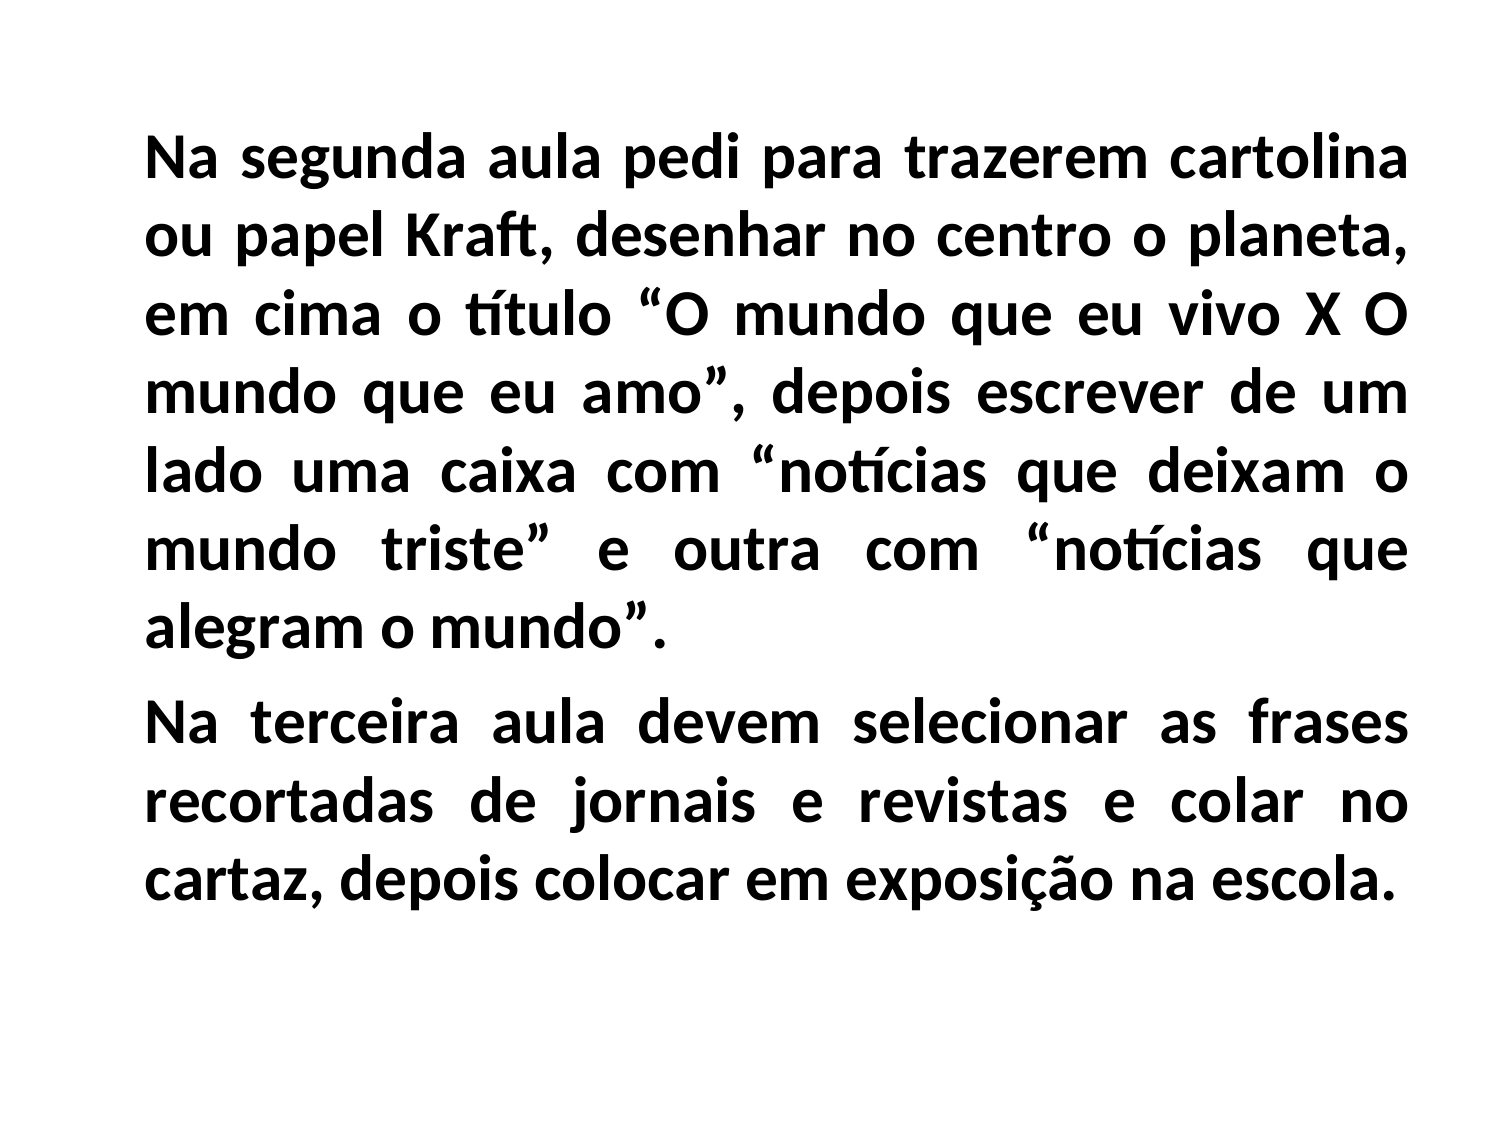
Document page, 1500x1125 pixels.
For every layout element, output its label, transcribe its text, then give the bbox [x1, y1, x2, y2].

list Na segunda aula pedi para trazerem cartolina ou papel Kraft, desenhar no centro o planeta, em cima o título “O mundo que eu vivo X O mundo que eu amo”, depois escrever de um lado uma caixa com “notícias que deixam o mundo triste” e outra com “notícias que alegram o mundo”. Na terceira aula devem selecionar as frases recortadas de jornais e revistas e colar no cartaz, depois colocar em exposição na escola. [75, 105, 1426, 1005]
